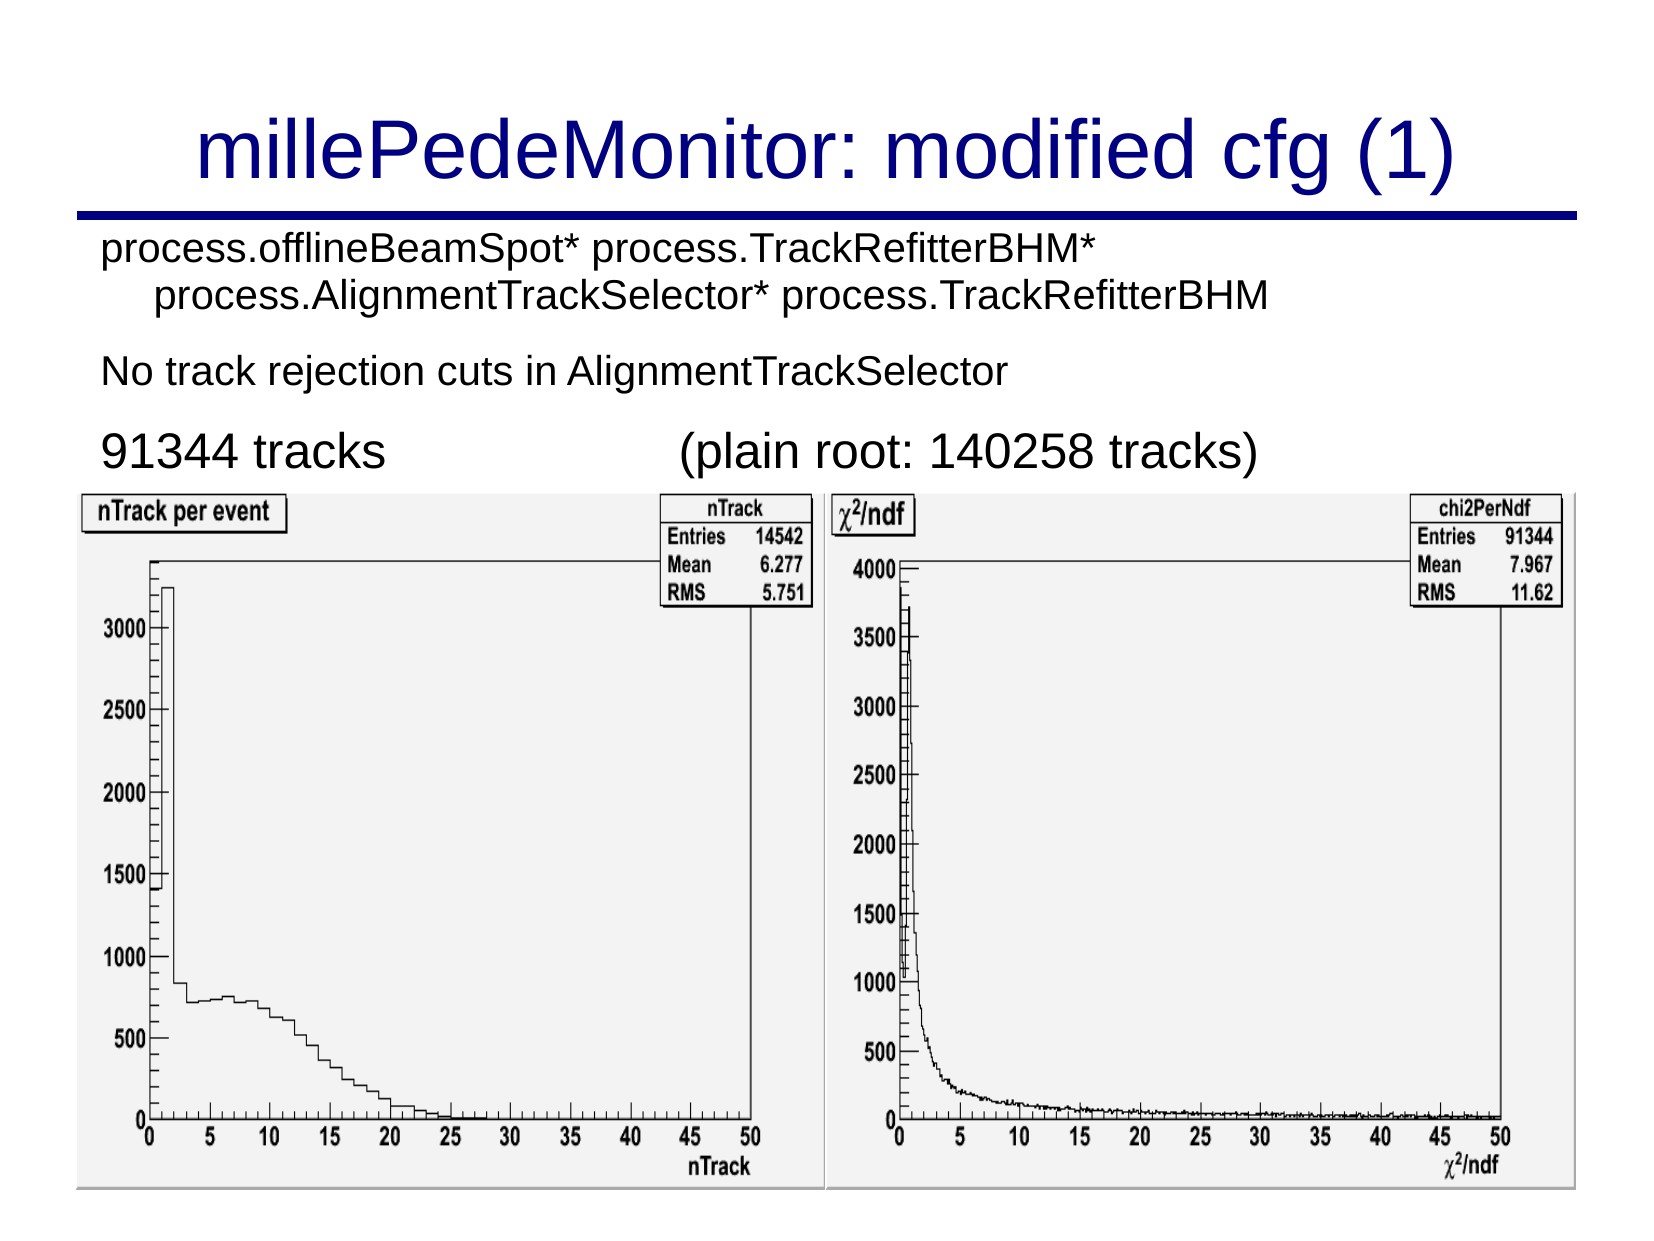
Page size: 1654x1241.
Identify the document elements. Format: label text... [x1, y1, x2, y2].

list process.offlineBeamSpot* process.TrackRefitterBHM* process.AlignmentTrackSelector* process.TrackRefitterBHM No track rejection cuts in AlignmentTrackSelector 91344 tracks (plain root: 140258 tracks) [82, 225, 1571, 491]
picture [75, 491, 1576, 1190]
title millePedeMonitor: modified cfg (1) [82, 82, 1571, 218]
